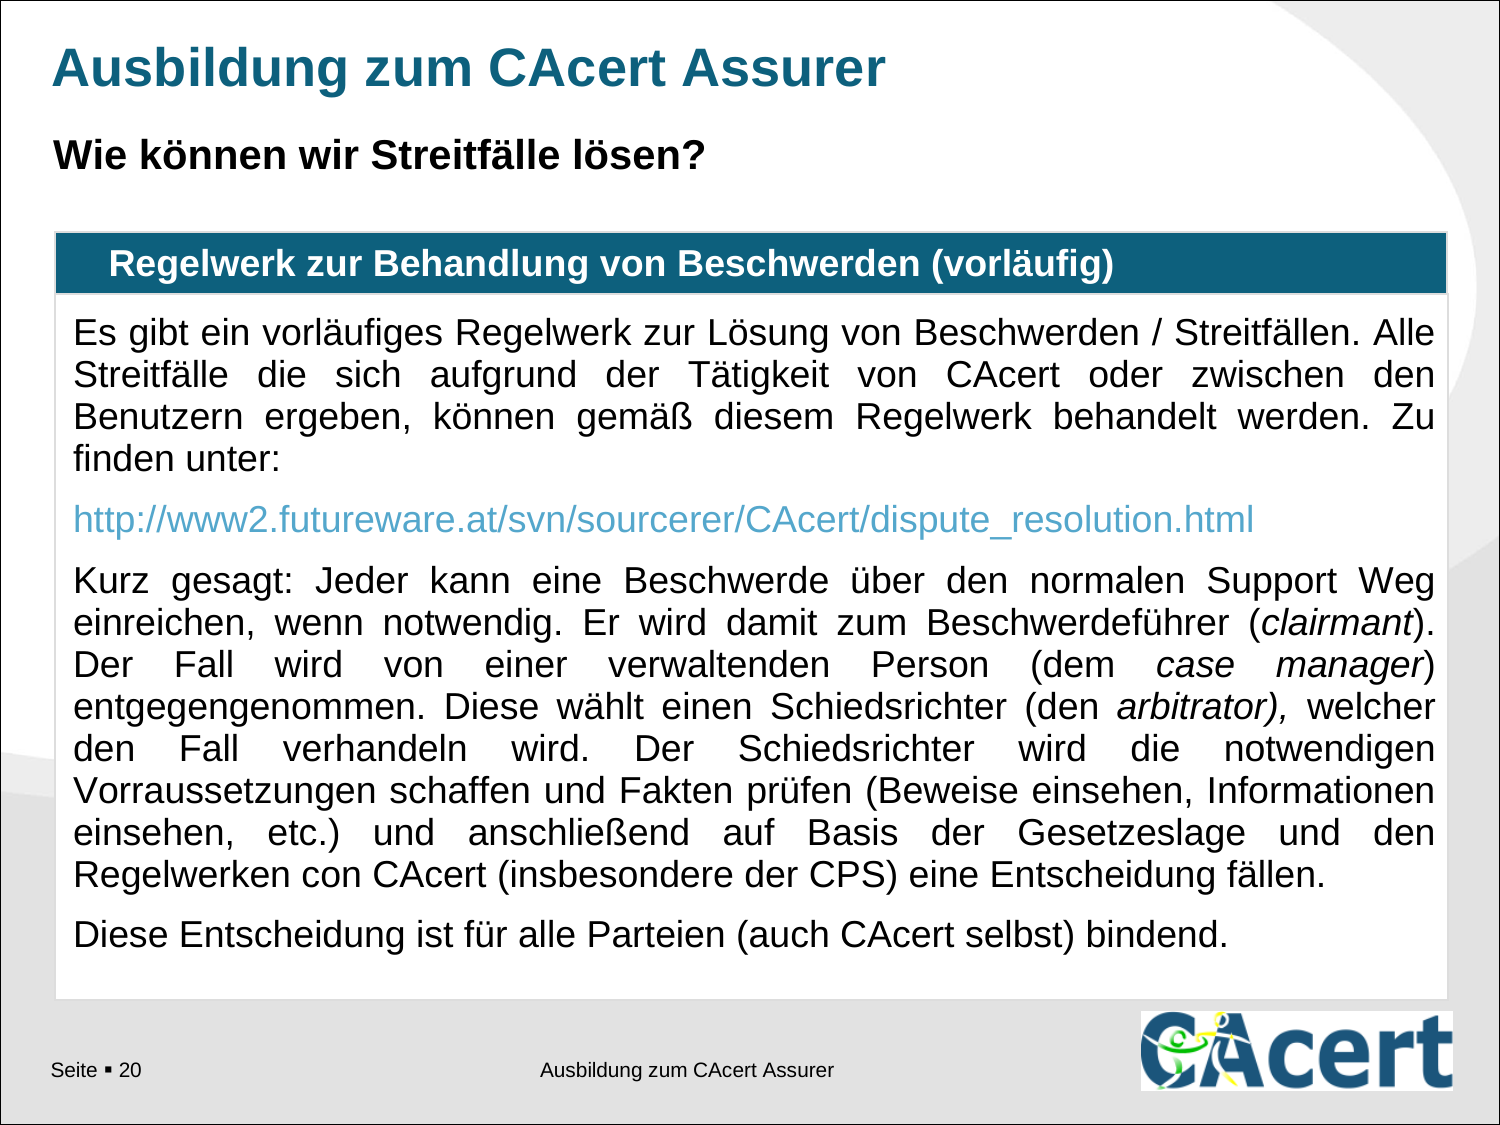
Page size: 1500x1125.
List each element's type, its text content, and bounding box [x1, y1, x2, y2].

title Ausbildung zum CAcert Assurer [51, 19, 1450, 118]
text_box Es gibt ein vorläufiges Regelwerk zur Lösung von Beschwerden / Streitfällen. Alle Streitfälle die sich aufgrund der Tätigkeit von CAcert oder zwischen den Benutzern ergeben, können gemäß diesem Regelwerk behandelt werden. Zu finden unter: http://www2.futureware.at/svn/sourcerer/CAcert/dispute_resolution.html Kurz gesagt: Jeder kann eine Beschwerde über den normalen Support Weg einreichen, wenn notwendig. Er wird damit zum Beschwerdeführer (clairmant). Der Fall wird von einer verwaltenden Person (dem case manager) entgegengenommen. Diese wählt einen Schiedsrichter (den arbitrator), welcher den Fall verhandeln wird. Der Schiedsrichter wird die notwendigen Vorraussetzungen schaffen und Fakten prüfen (Beweise einsehen, Informationen einsehen, etc.) und anschließend auf Basis der Gesetzeslage und den Regelwerken con CAcert (insbesondere der CPS) eine Entscheidung fällen. Diese Entscheidung ist für alle Parteien (auch CAcert selbst) bindend. [55, 294, 1448, 1000]
picture [1, 1, 1499, 1124]
text_box Regelwerk zur Behandlung von Beschwerden (vorläufig) [55, 232, 1447, 294]
text_box Wie können wir Streitfälle lösen? [53, 125, 1448, 185]
